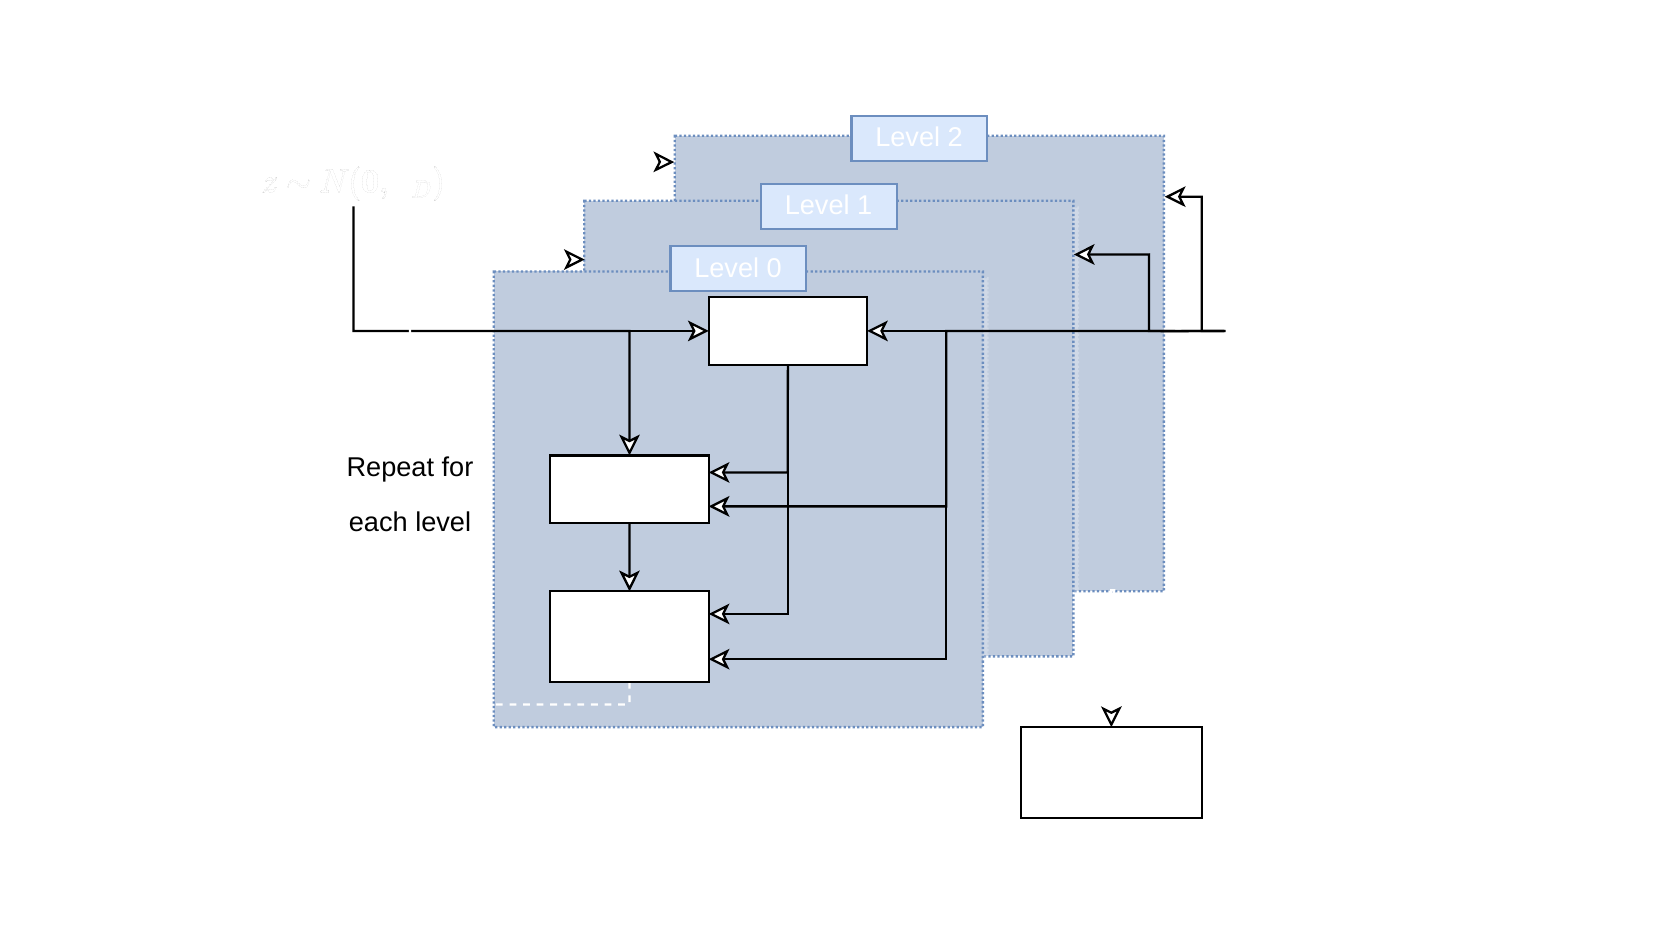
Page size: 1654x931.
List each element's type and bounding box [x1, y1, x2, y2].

picture [262, 112, 1360, 821]
